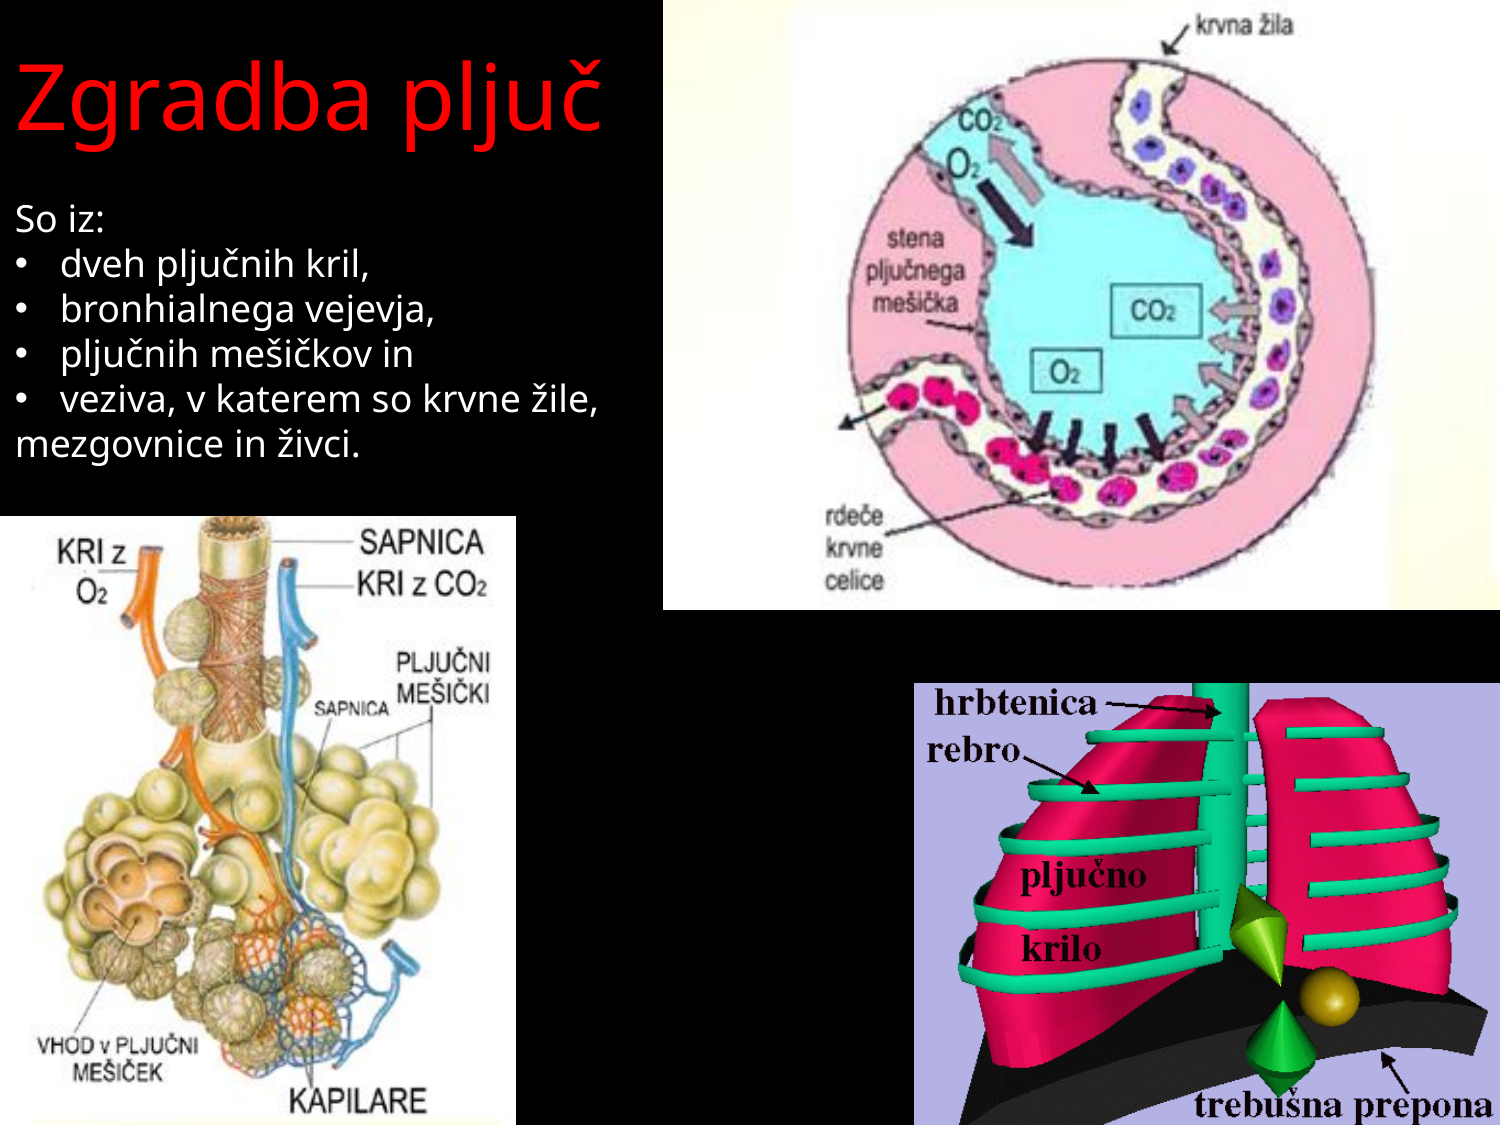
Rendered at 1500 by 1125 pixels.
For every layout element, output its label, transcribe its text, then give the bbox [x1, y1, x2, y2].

title Zgradba pljuč [0, 0, 663, 187]
picture [663, 0, 1500, 610]
picture [0, 516, 516, 1125]
picture [914, 683, 1500, 1125]
text_box So iz: dveh pljučnih kril, bronhialnega vejevja, pljučnih mešičkov in veziva, v katerem so krvne žile, mezgovnice in živci. [0, 187, 663, 518]
